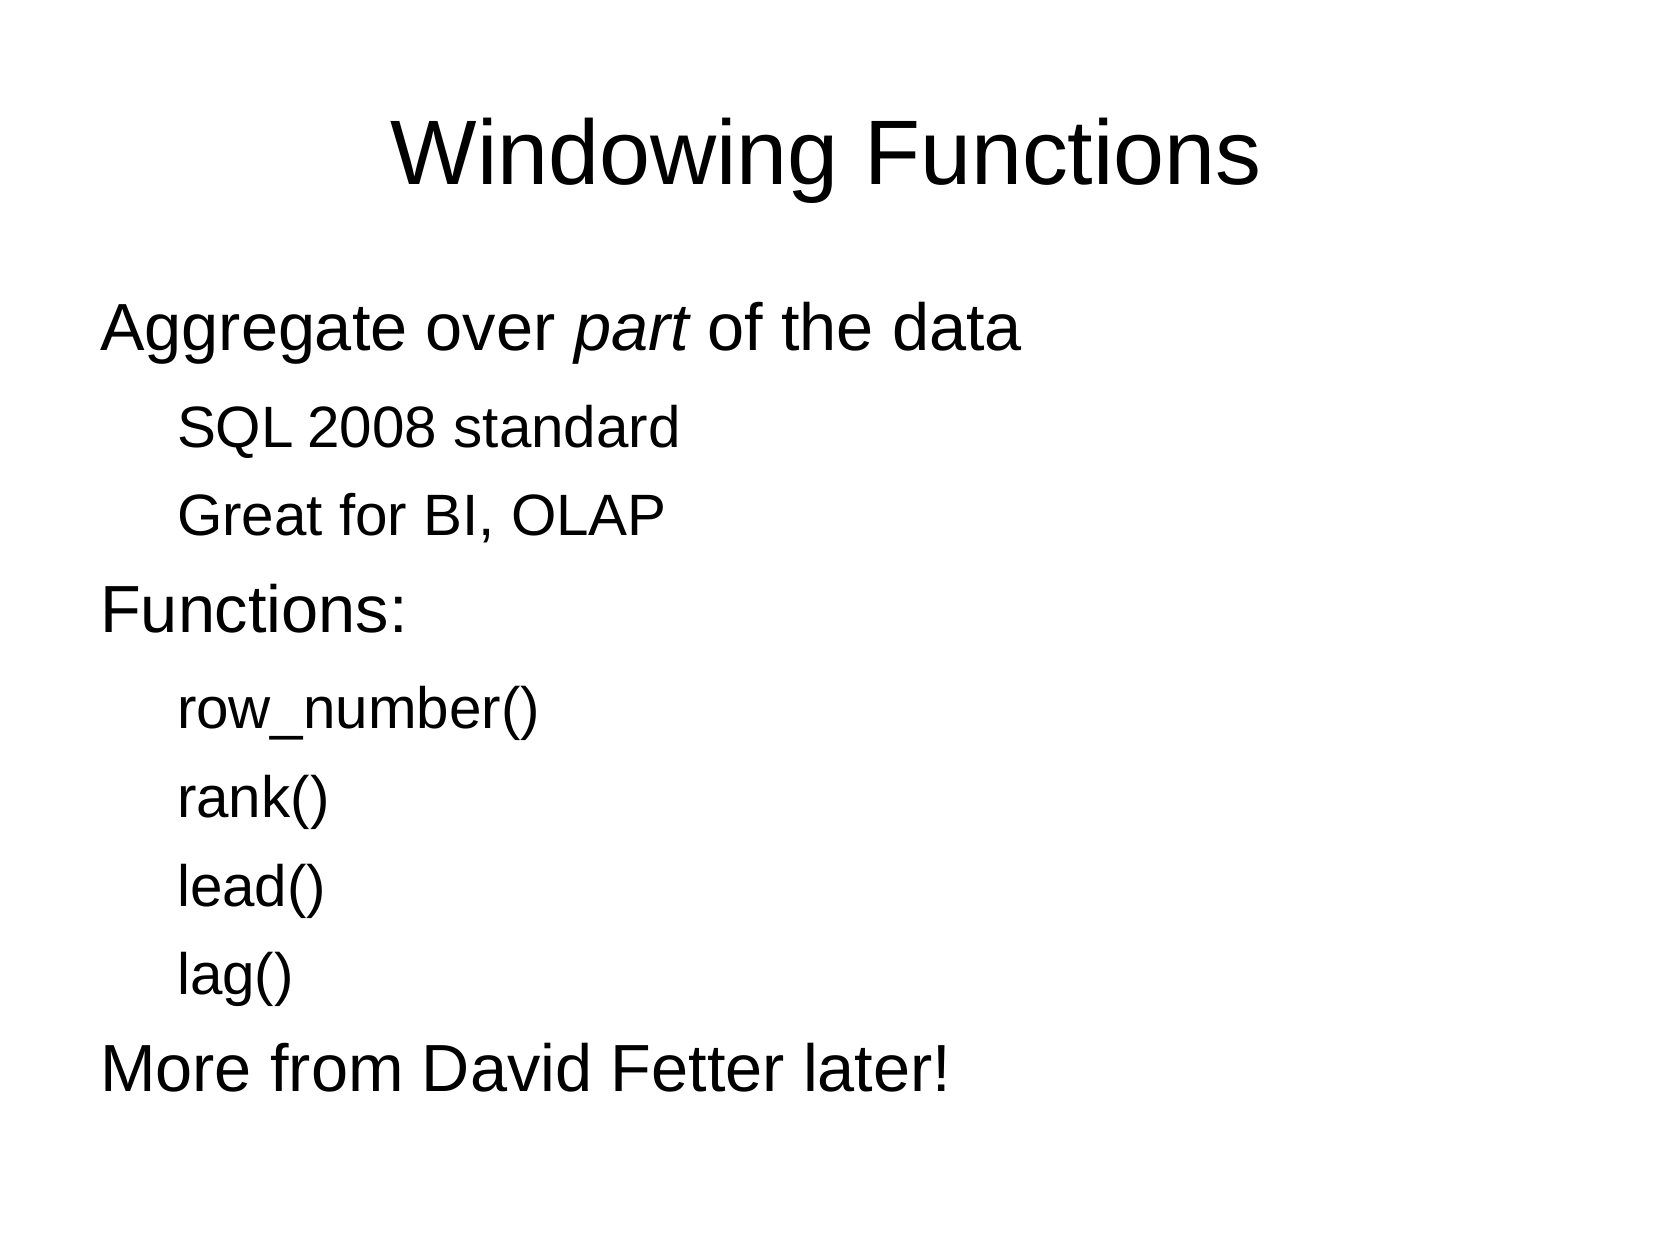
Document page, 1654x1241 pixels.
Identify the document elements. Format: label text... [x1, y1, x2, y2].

list Aggregate over part of the data SQL 2008 standard Great for BI, OLAP Functions: row_number() rank() lead() lag() More from David Fetter later! [82, 290, 1571, 1107]
title Windowing Functions [82, 56, 1571, 250]
